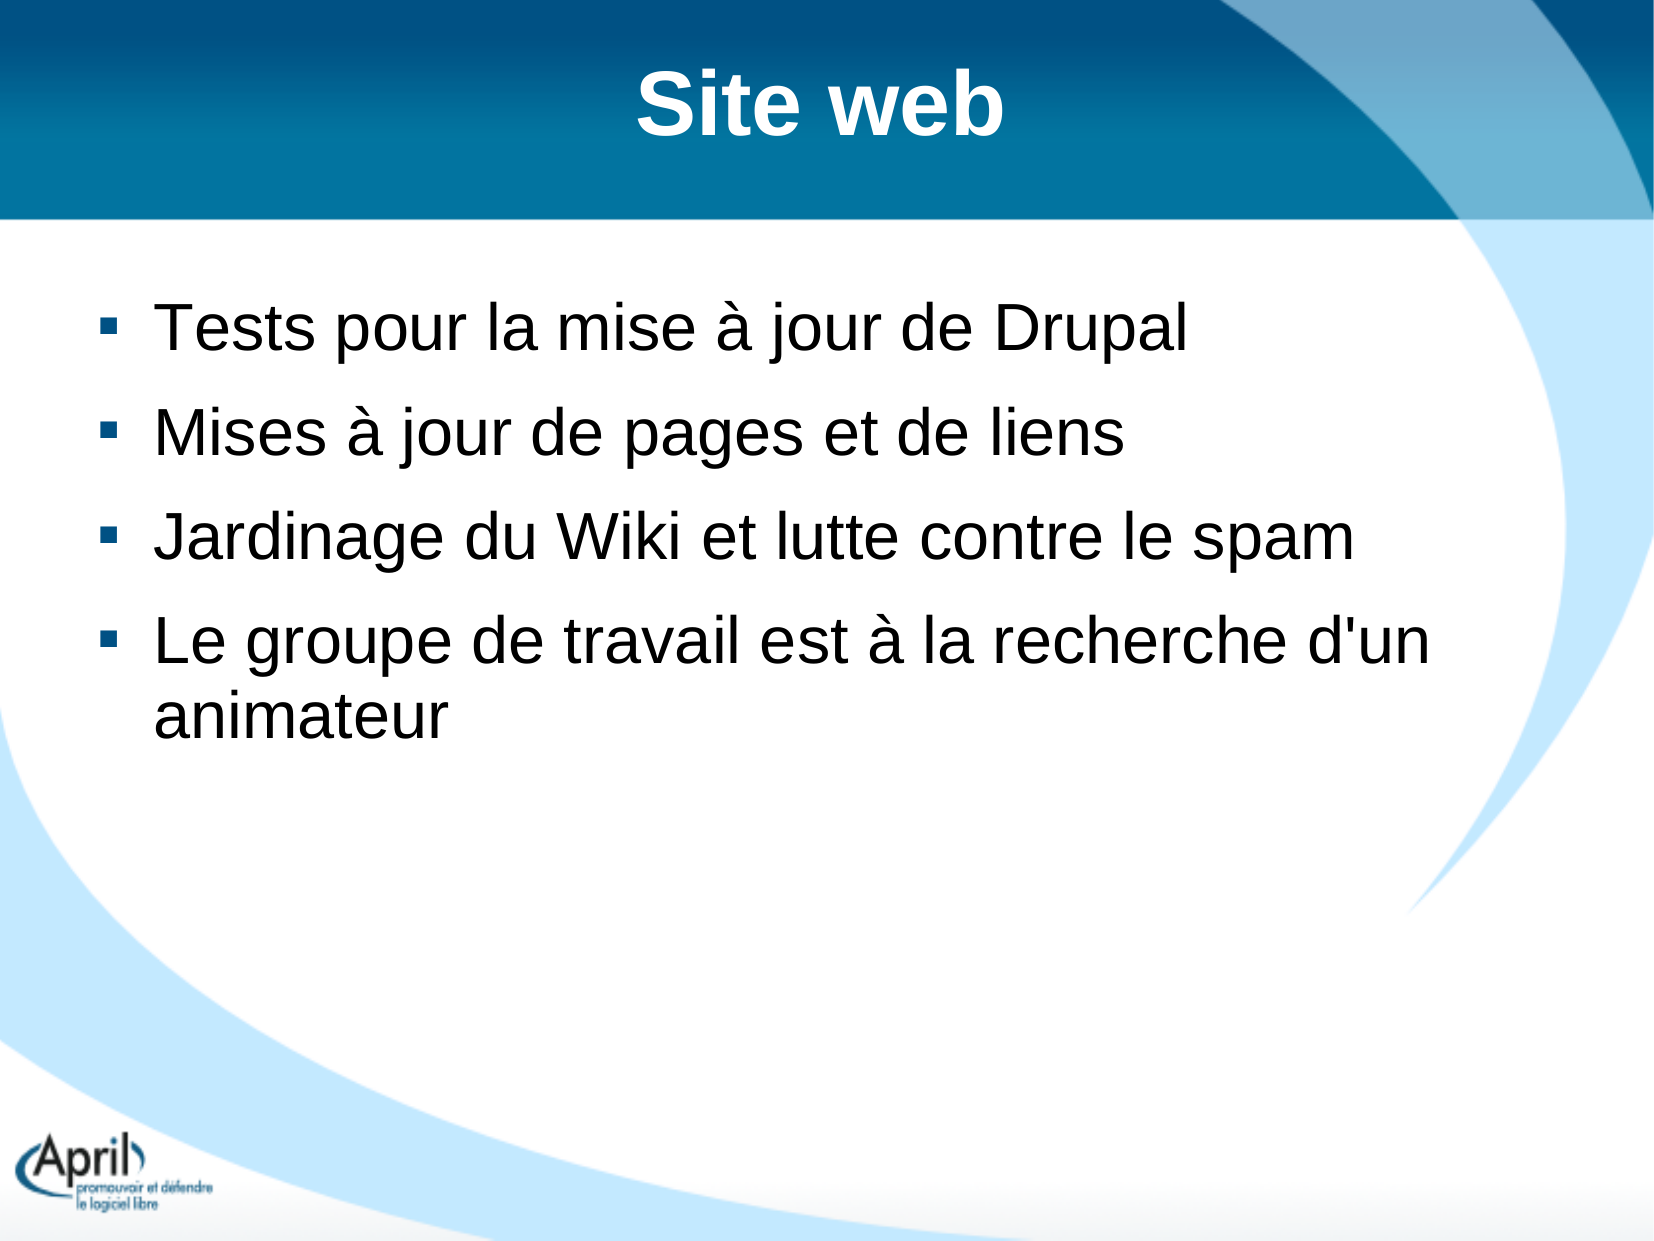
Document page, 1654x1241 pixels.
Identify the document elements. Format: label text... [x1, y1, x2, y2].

picture [0, 0, 1654, 1241]
list Tests pour la mise à jour de Drupal Mises à jour de pages et de liens Jardinage du Wiki et lutte contre le spam Le groupe de travail est à la recherche d'un animateur [82, 290, 1571, 798]
title Site web [76, 7, 1565, 200]
